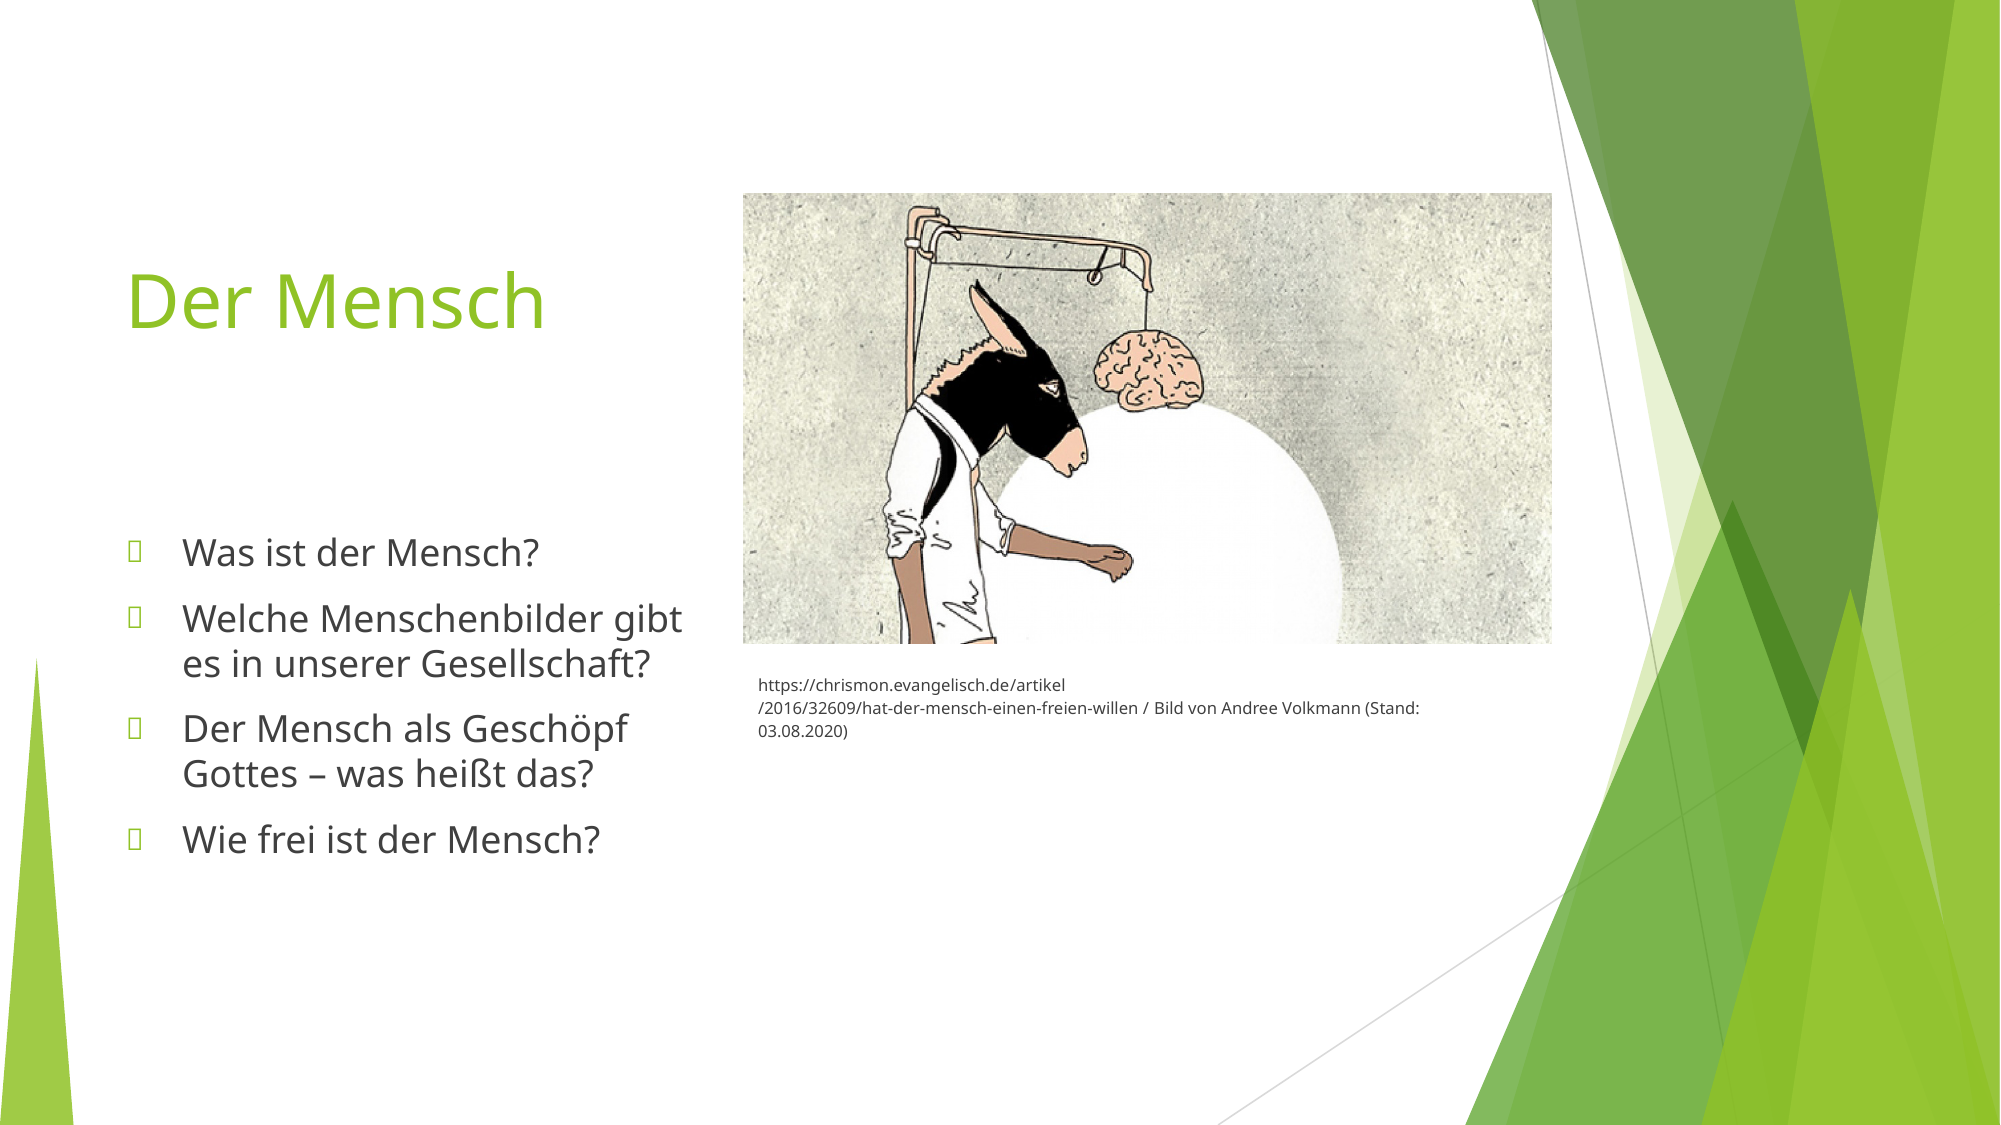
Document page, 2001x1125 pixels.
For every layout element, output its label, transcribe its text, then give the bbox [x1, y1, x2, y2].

list https://chrismon.evangelisch.de/artikel/2016/32609/hat-der-mensch-einen-freien-willen / Bild von Andree Volkmann (Stand: 03.08.2020) [744, 667, 1472, 747]
picture [743, 193, 1552, 644]
title Der Mensch [111, 245, 743, 455]
list Was ist der Mensch? Welche Menschenbilder gibt es in unserer Gesellschaft? Der Mensch als Geschöpf Gottes – was heißt das? Wie frei ist der Mensch? [111, 455, 744, 880]
